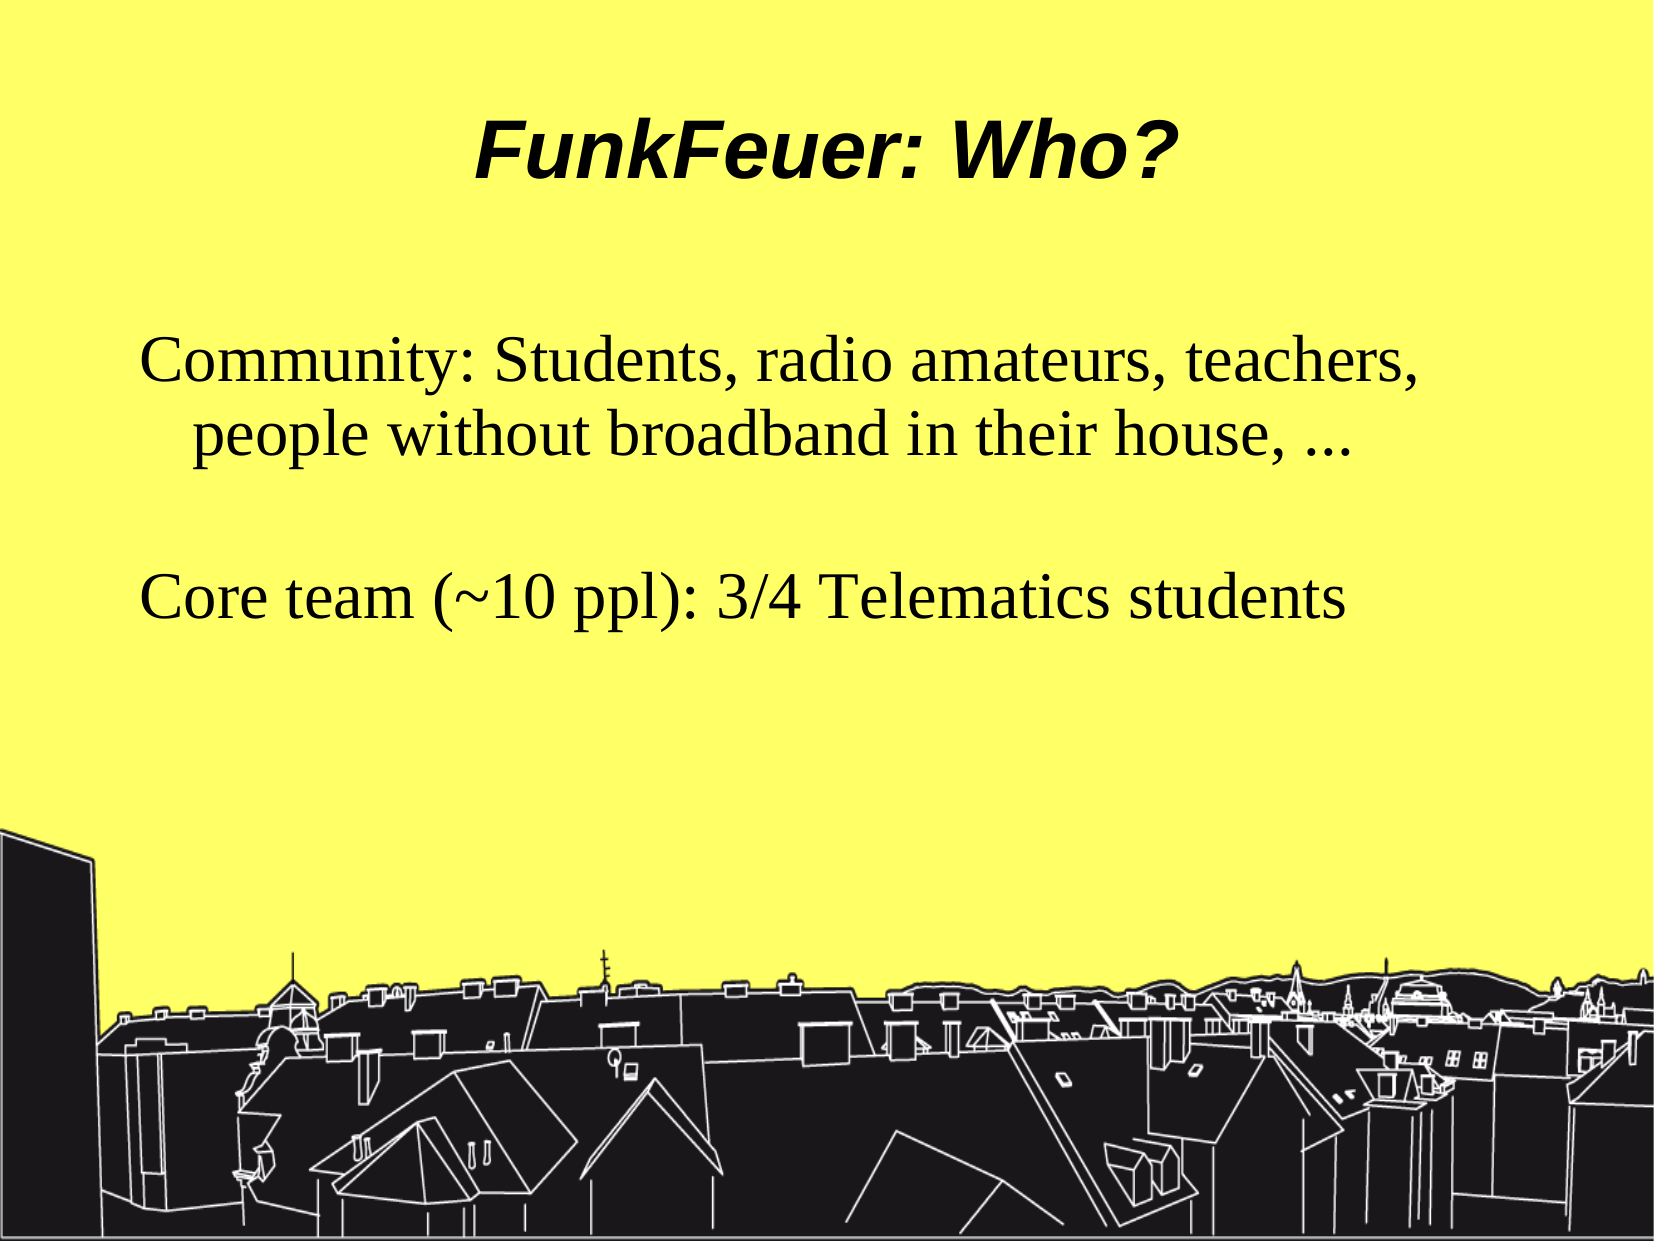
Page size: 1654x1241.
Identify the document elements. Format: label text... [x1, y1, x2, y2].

picture [0, 827, 1654, 1241]
title FunkFeuer: Who? [121, 46, 1534, 254]
list Community: Students, radio amateurs, teachers, people without broadband in their house, ... Core team (~10 ppl): 3/4 Telematics students [121, 322, 1561, 1118]
